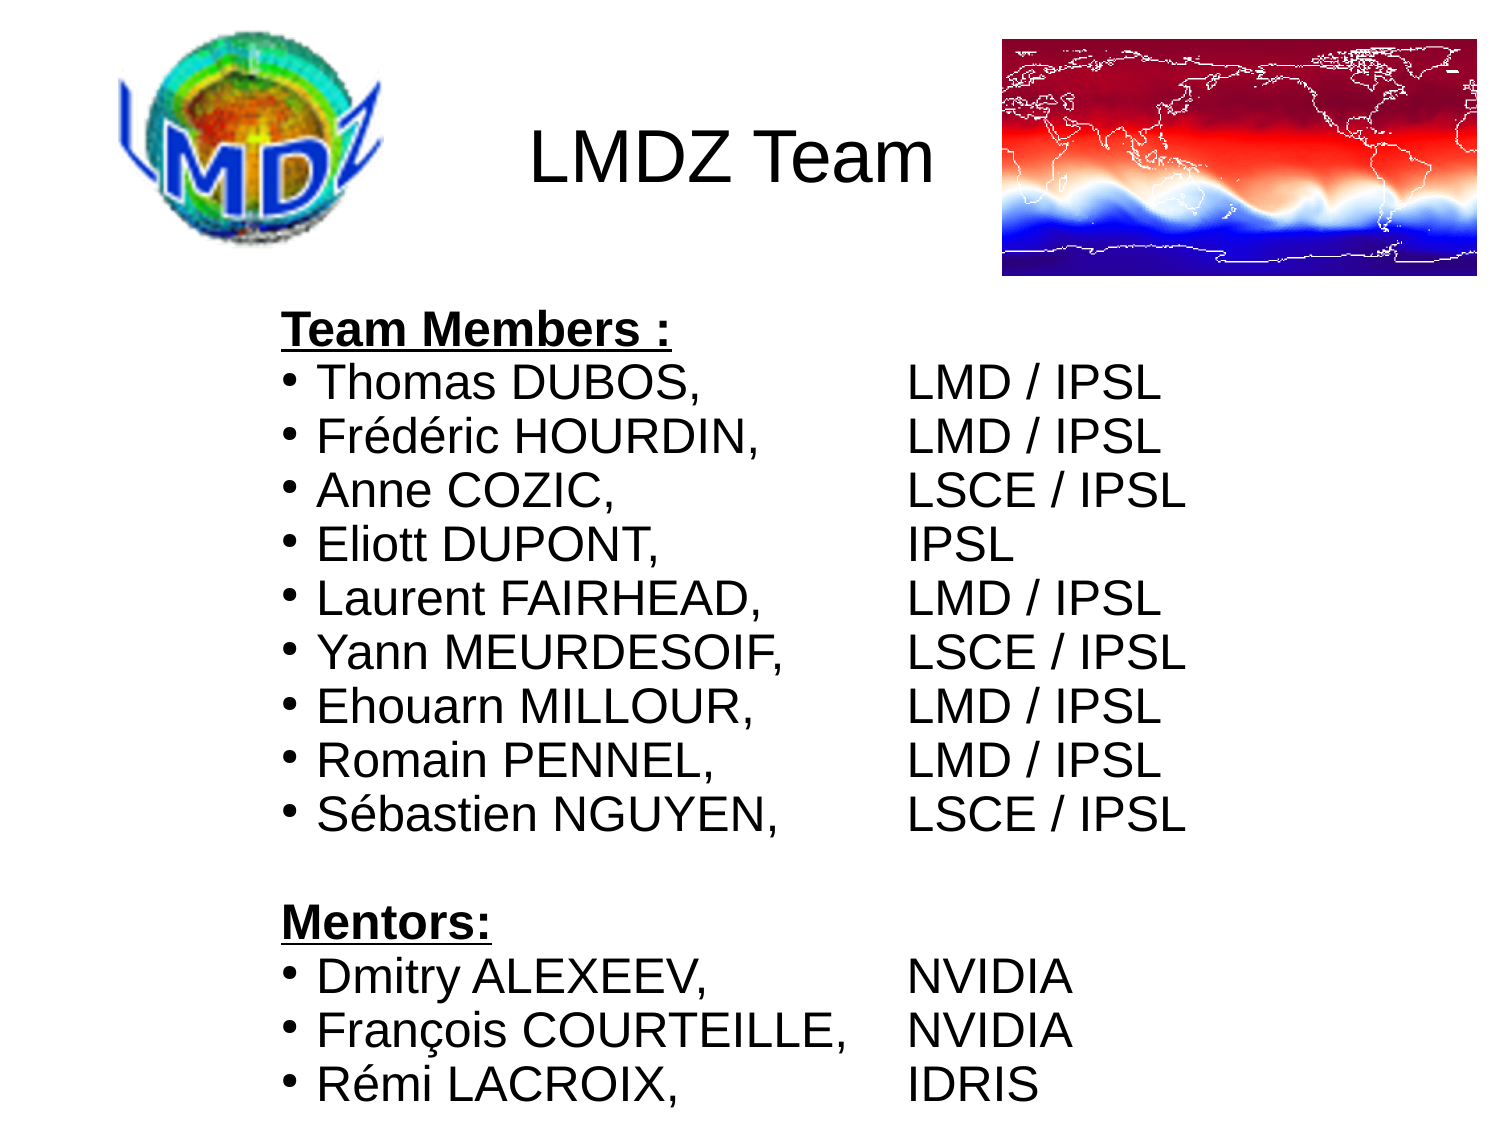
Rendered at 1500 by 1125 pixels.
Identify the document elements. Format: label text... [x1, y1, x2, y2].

picture [1002, 39, 1477, 276]
title LMDZ Team [384, 29, 1211, 207]
picture [118, 29, 384, 250]
text_box Team Members : Thomas DUBOS, LMD / IPSL Frédéric HOURDIN, LMD / IPSL Anne COZIC, LSCE / IPSL Eliott DUPONT, IPSL Laurent FAIRHEAD, LMD / IPSL Yann MEURDESOIF, LSCE / IPSL Ehouarn MILLOUR, LMD / IPSL Romain PENNEL, LMD / IPSL Sébastien NGUYEN, LSCE / IPSL Mentors: Dmitry ALEXEEV, NVIDIA François COURTEILLE, NVIDIA Rémi LACROIX, IDRIS [265, 295, 1223, 1113]
